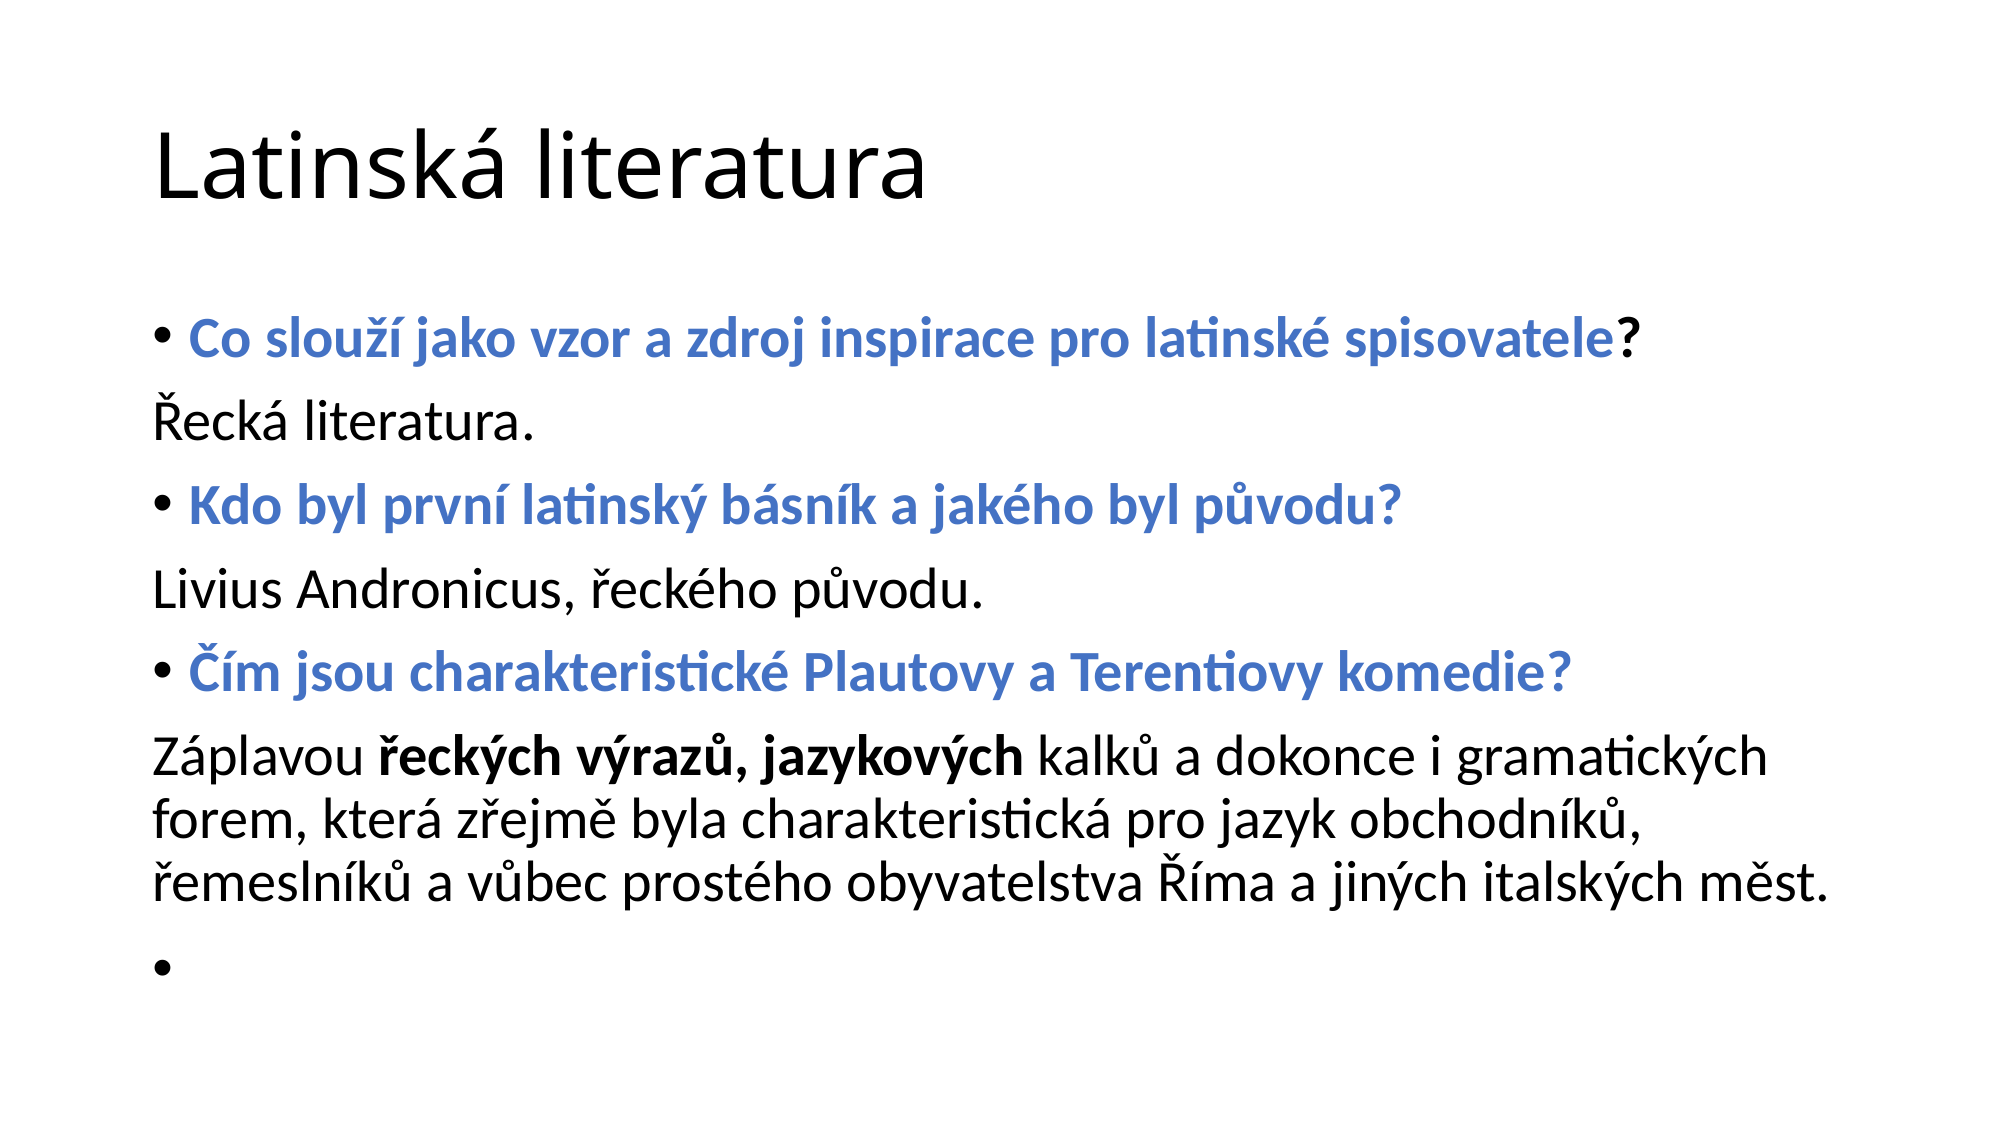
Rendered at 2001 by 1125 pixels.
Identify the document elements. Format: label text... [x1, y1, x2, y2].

title Latinská literatura [137, 59, 1863, 278]
list Co slouží jako vzor a zdroj inspirace pro latinské spisovatele? Řecká literatura. Kdo byl první latinský básník a jakého byl původu? Livius Andronicus, řeckého původu. Čím jsou charakteristické Plautovy a Terentiovy komedie? Záplavou řeckých výrazů, jazykových kalků a dokonce i gramatických forem, která zřejmě byla charakteristická pro jazyk obchodníků, řemeslníků a vůbec prostého obyvatelstva Říma a jiných italských měst. [137, 299, 1863, 1014]
